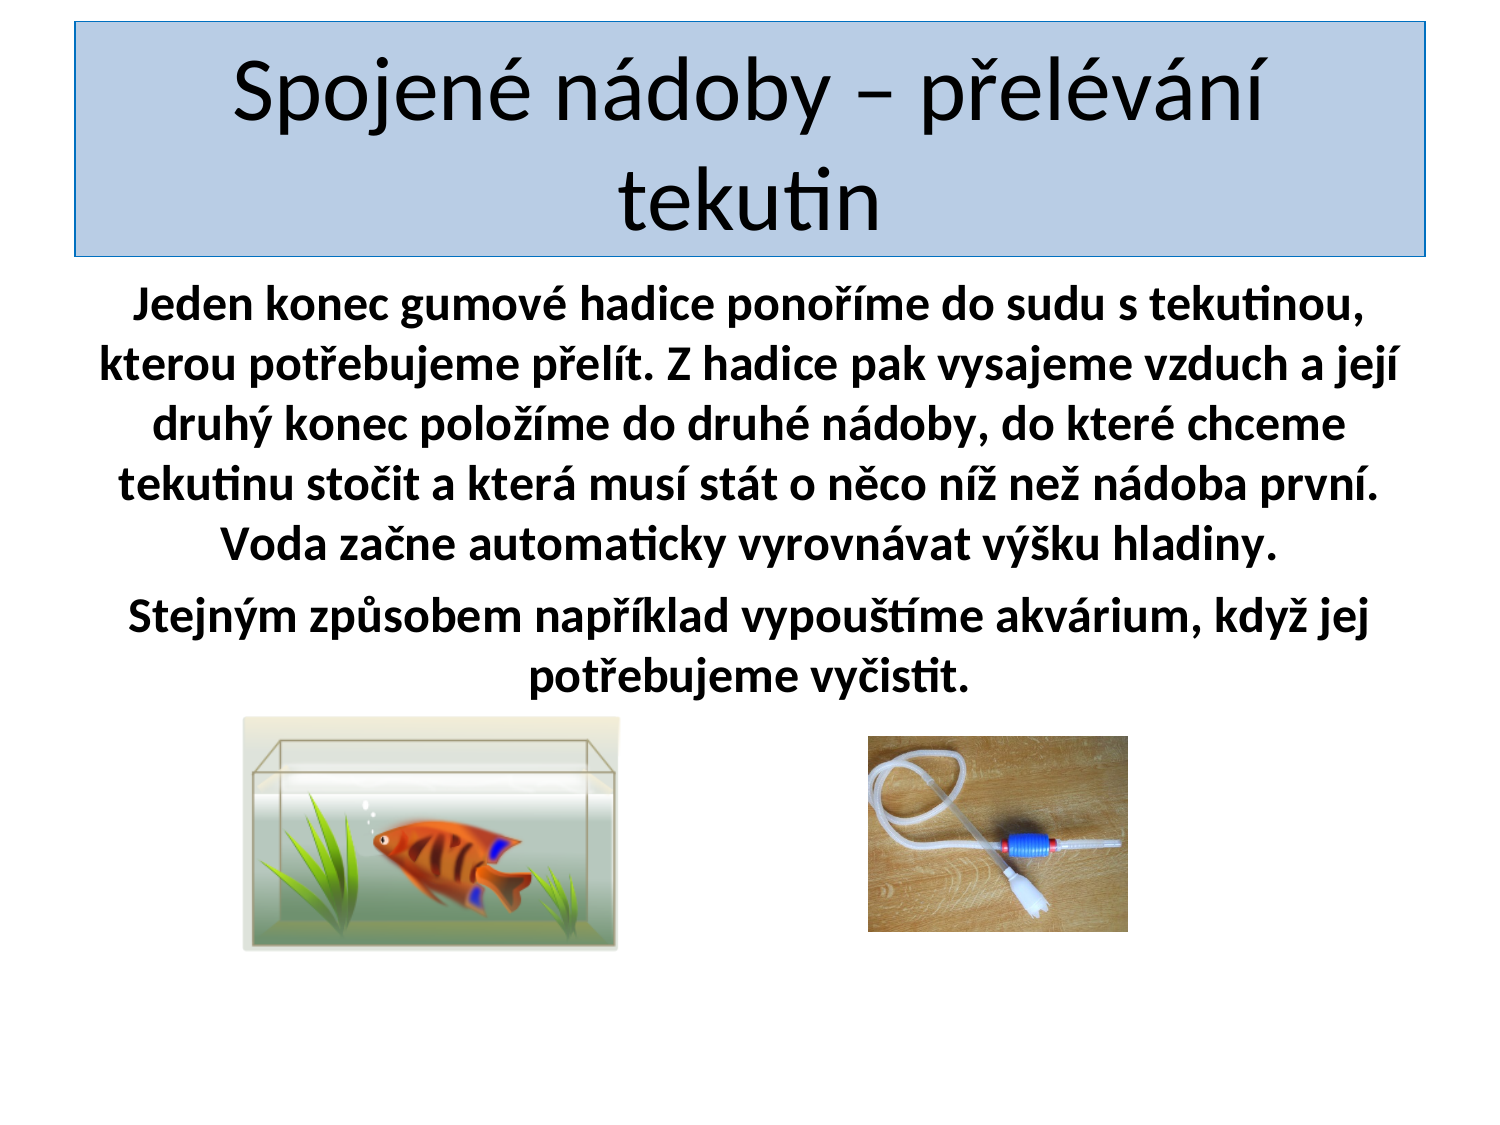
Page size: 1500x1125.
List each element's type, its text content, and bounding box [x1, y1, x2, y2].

picture [242, 716, 621, 952]
picture [868, 736, 1128, 932]
title Spojené nádoby – přelévání tekutin [75, 21, 1426, 257]
list Jeden konec gumové hadice ponoříme do sudu s tekutinou, kterou potřebujeme přelít. Z hadice pak vysajeme vzduch a její druhý konec položíme do druhé nádoby, do které chceme tekutinu stočit a která musí stát o něco níž než nádoba první. Voda začne automaticky vyrovnávat výšku hladiny. Stejným způsobem například vypouštíme akvárium, když jej potřebujeme vyčistit. [75, 262, 1426, 1006]
